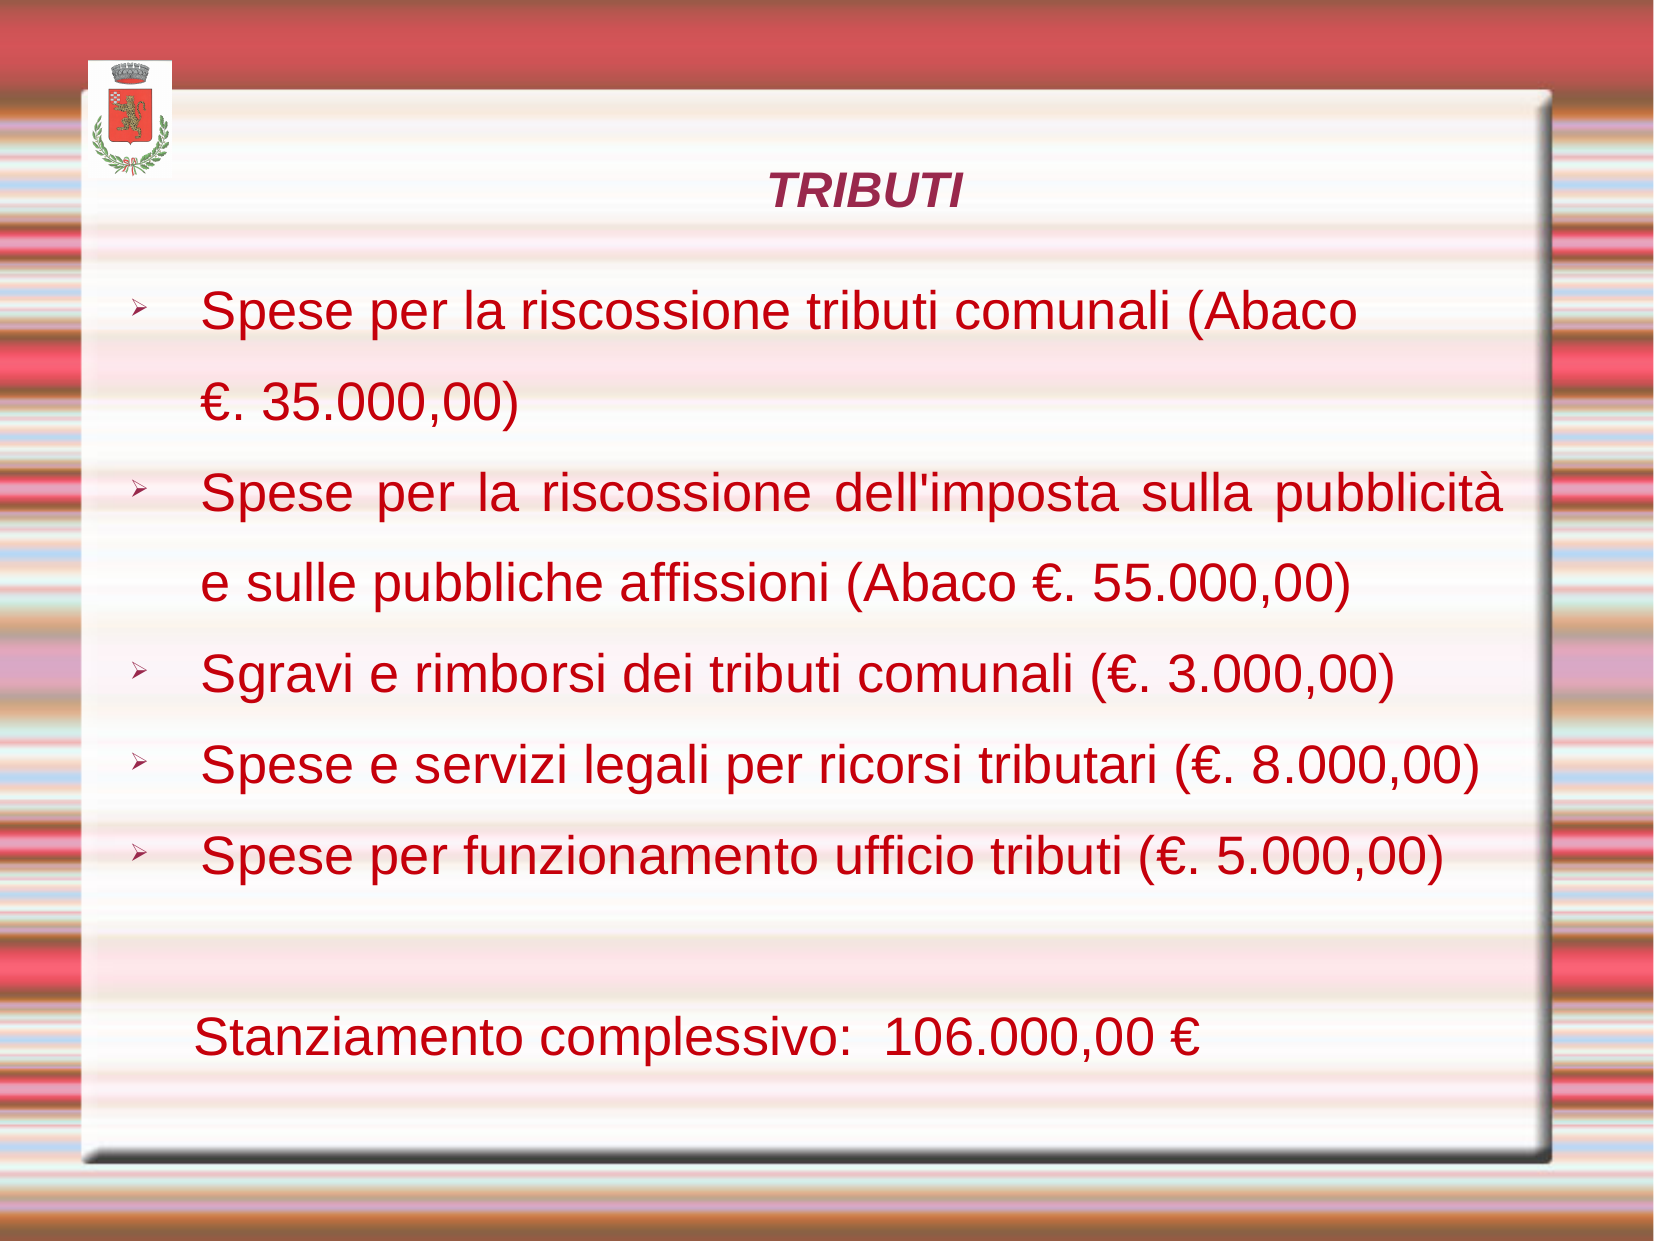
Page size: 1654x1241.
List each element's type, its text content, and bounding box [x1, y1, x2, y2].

title TRIBUTI [121, 114, 1534, 322]
list Spese per la riscossione tributi comunali (Abaco €. 35.000,00) Spese per la riscossione dell'imposta sulla pubblicità e sulle pubbliche affissioni (Abaco €. 55.000,00) Sgravi e rimborsi dei tributi comunali (€. 3.000,00) Spese e servizi legali per ricorsi tributari (€. 8.000,00) Spese per funzionamento ufficio tributi (€. 5.000,00) Stanziamento complessivo: 106.000,00 € [118, 250, 1506, 1069]
picture [0, 0, 1654, 1241]
